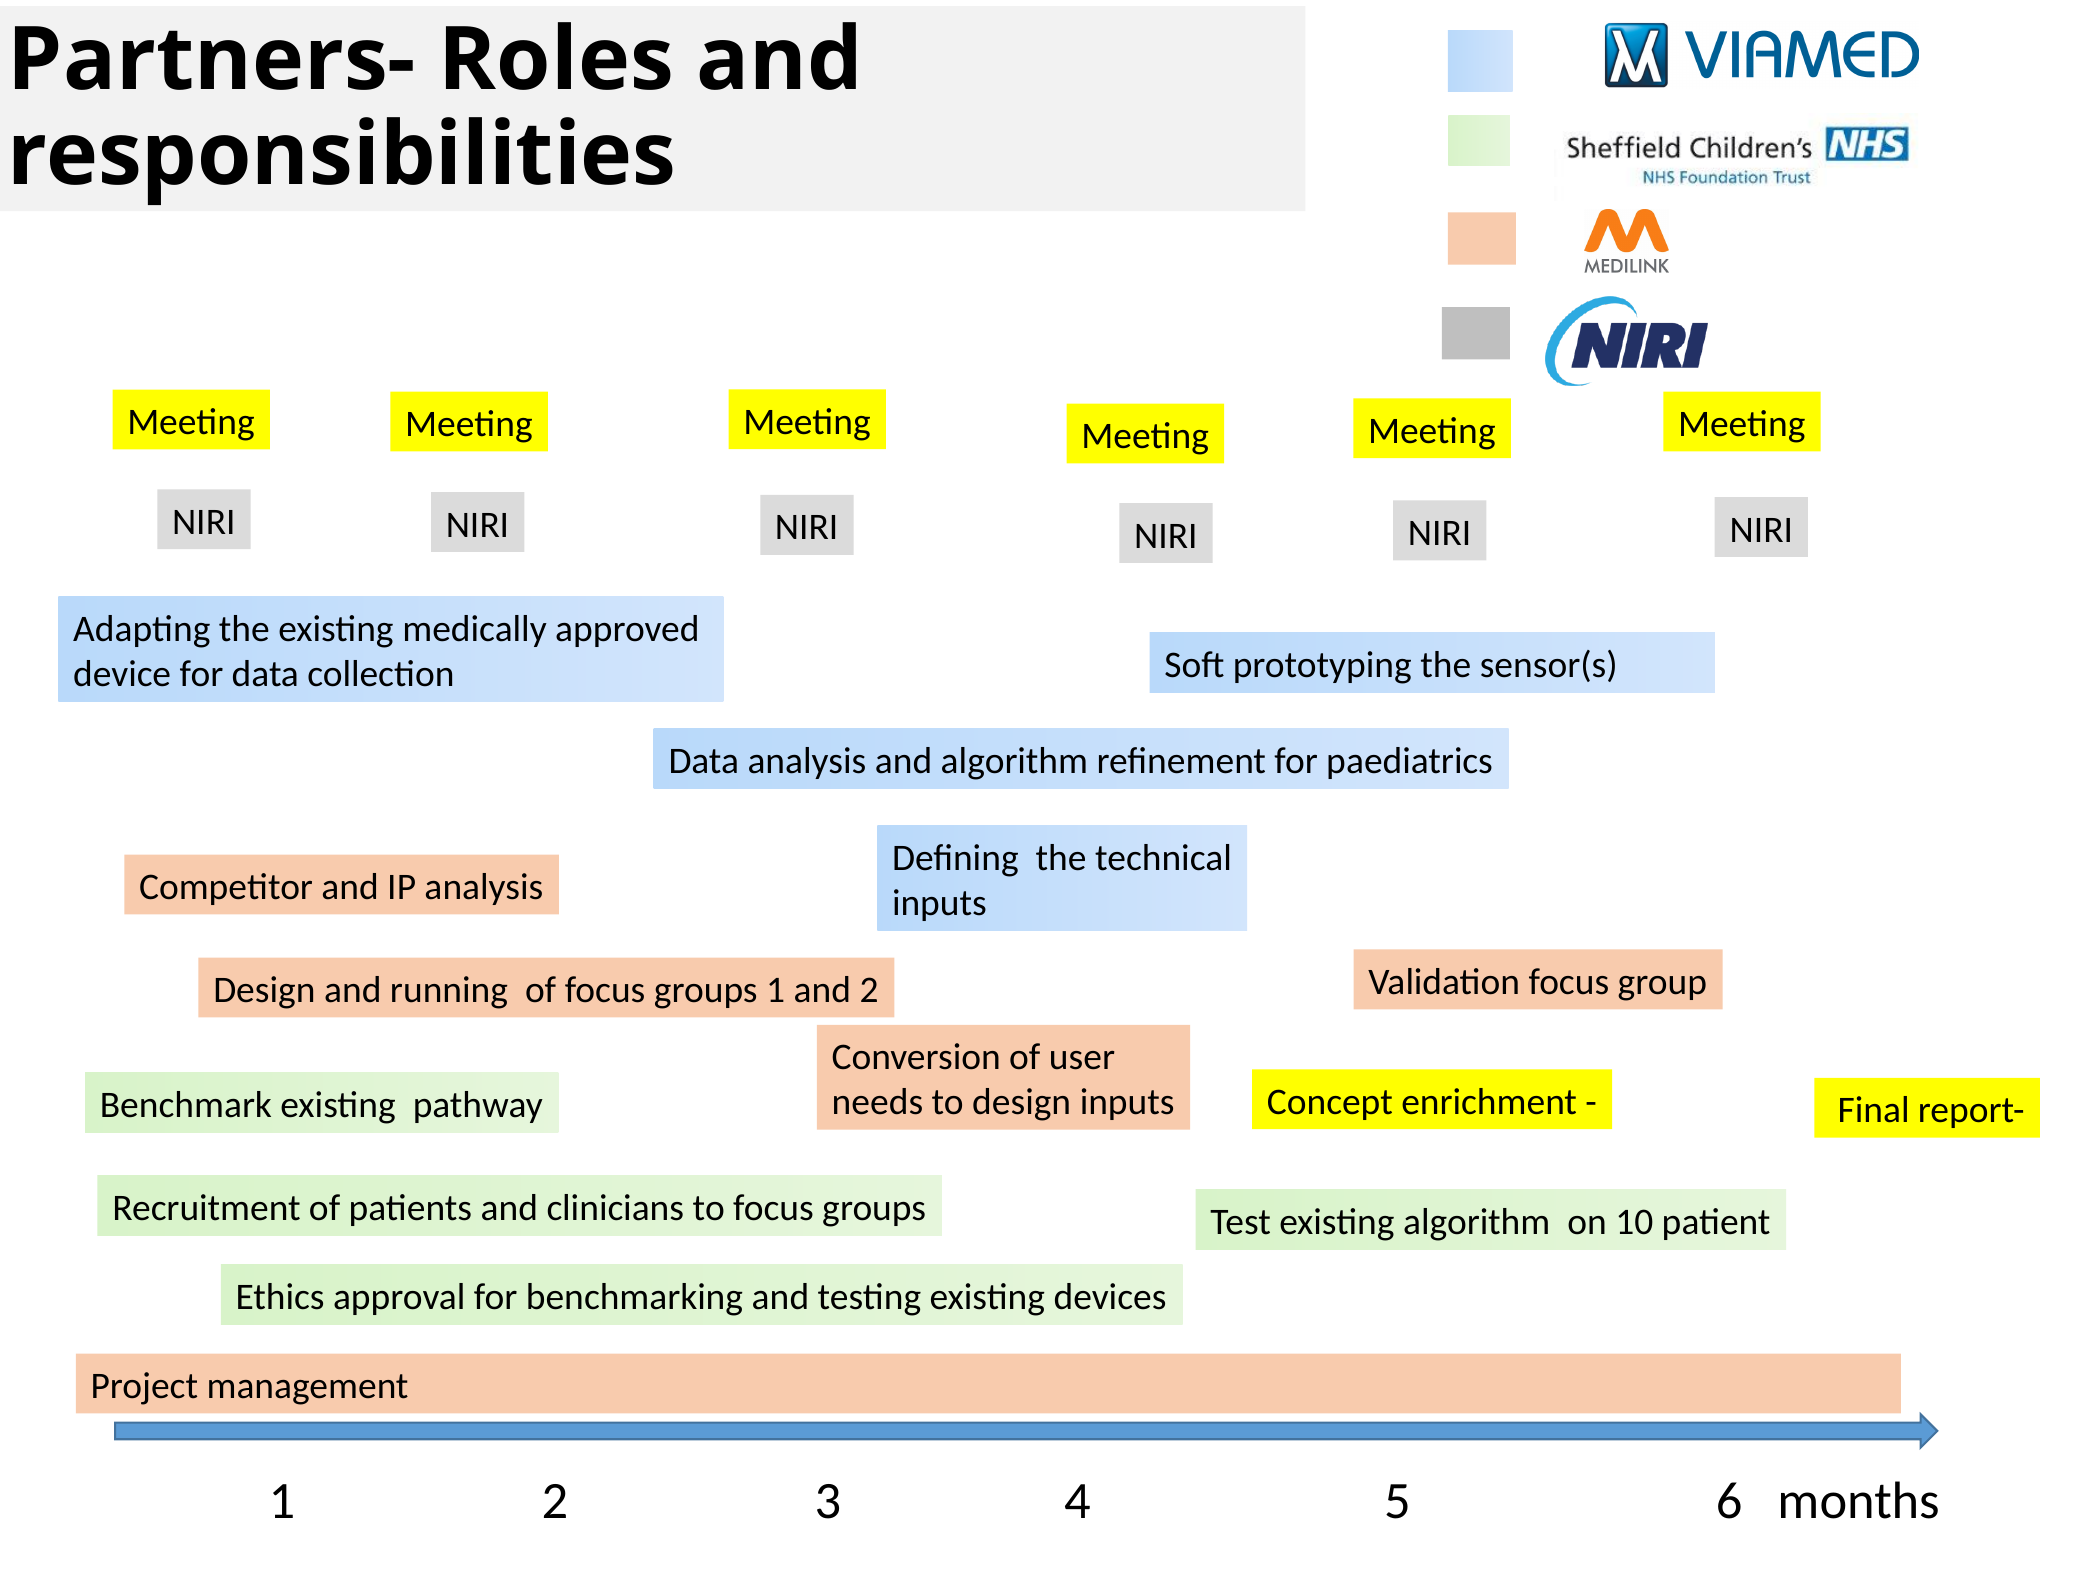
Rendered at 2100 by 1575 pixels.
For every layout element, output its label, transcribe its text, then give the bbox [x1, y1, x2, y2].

text_box [1448, 115, 1510, 166]
text_box [1441, 307, 1510, 360]
text_box Soft prototyping the sensor(s) [1149, 632, 1715, 693]
text_box Meeting [112, 389, 270, 450]
text_box NIRI [157, 489, 251, 550]
text_box [1447, 30, 1513, 92]
picture [1584, 209, 1669, 273]
text_box 1 2 3 4 5 6 months [253, 1458, 1989, 1537]
title Partners- Roles and responsibilities [0, 6, 1306, 212]
text_box Test existing algorithm on 10 patient [1195, 1189, 1787, 1250]
text_box NIRI [431, 492, 525, 552]
text_box Defining the technical inputs [877, 825, 1248, 931]
text_box Ethics approval for benchmarking and testing existing devices [220, 1264, 1183, 1325]
picture [1603, 21, 1919, 89]
text_box NIRI [1714, 497, 1808, 557]
text_box Final report- [1814, 1077, 2040, 1138]
text_box Data analysis and algorithm refinement for paediatrics [653, 728, 1509, 789]
text_box Meeting [1663, 391, 1821, 452]
text_box Recruitment of patients and clinicians to focus groups [97, 1175, 942, 1236]
text_box [1447, 212, 1516, 265]
text_box Concept enrichment - [1252, 1069, 1613, 1130]
text_box NIRI [760, 494, 854, 555]
text_box Design and running of focus groups 1 and 2 [198, 957, 895, 1018]
text_box NIRI [1393, 500, 1487, 561]
text_box Project management [75, 1353, 1901, 1414]
text_box Meeting [728, 389, 886, 450]
text_box Benchmark existing pathway [85, 1072, 559, 1133]
text_box Validation focus group [1353, 949, 1723, 1010]
text_box Competitor and IP analysis [124, 854, 559, 915]
text_box [115, 1414, 1938, 1448]
picture [1554, 113, 1919, 201]
text_box Meeting [390, 391, 548, 452]
text_box Conversion of user needs to design inputs [816, 1024, 1191, 1130]
picture [1545, 296, 1708, 386]
text_box Meeting [1066, 403, 1225, 464]
text_box Adapting the existing medically approved device for data collection [58, 596, 724, 702]
text_box NIRI [1119, 503, 1213, 563]
text_box Meeting [1353, 398, 1511, 459]
